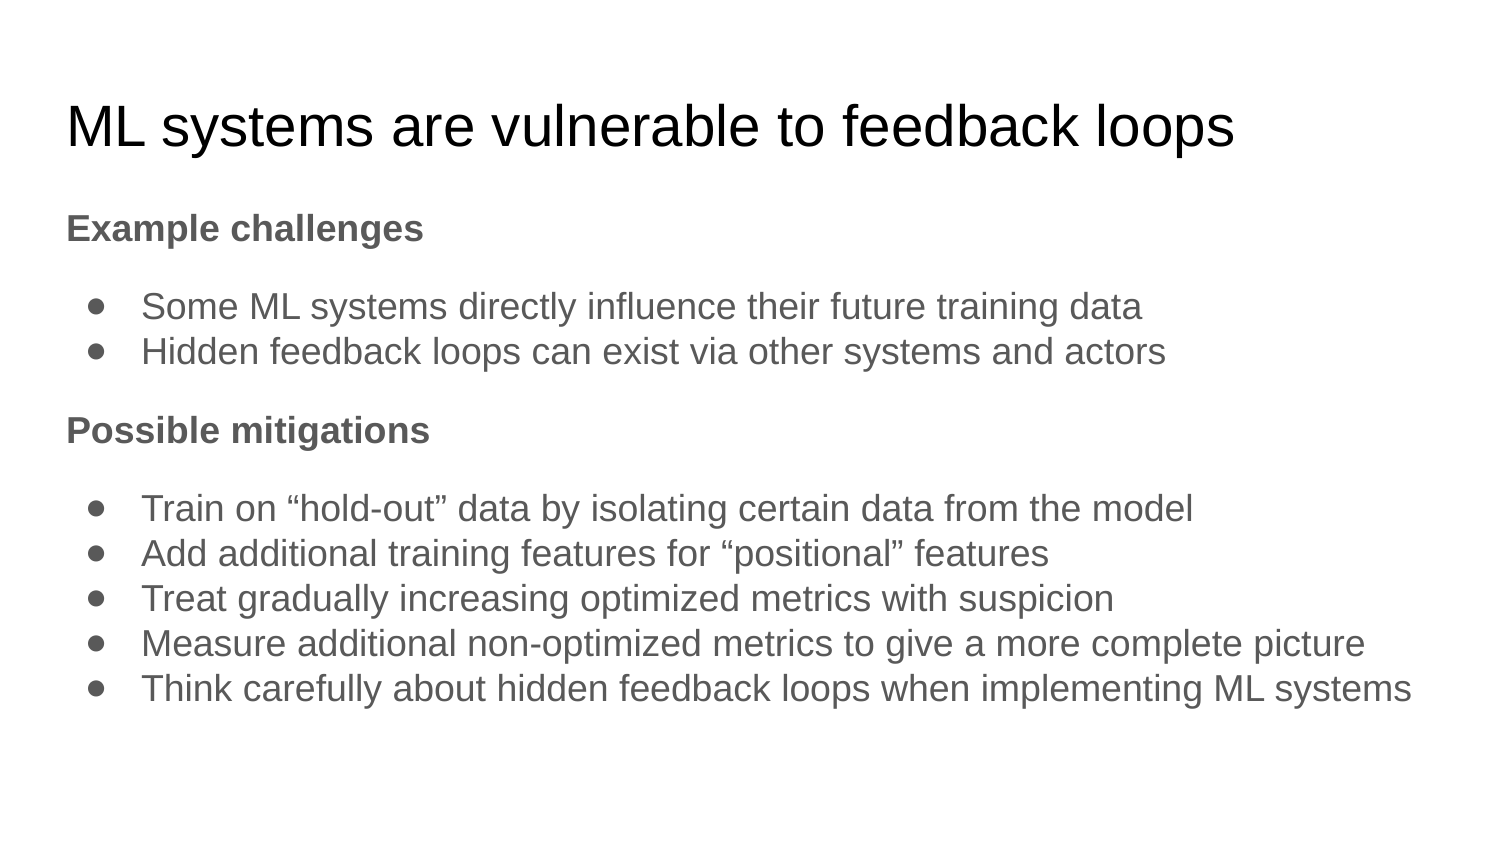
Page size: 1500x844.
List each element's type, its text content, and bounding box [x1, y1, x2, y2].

list Example challenges Some ML systems directly influence their future training data Hidden feedback loops can exist via other systems and actors Possible mitigations Train on “hold-out” data by isolating certain data from the model Add additional training features for “positional” features Treat gradually increasing optimized metrics with suspicion Measure additional non-optimized metrics to give a more complete picture Think carefully about hidden feedback loops when implementing ML systems [51, 189, 1449, 750]
title ML systems are vulnerable to feedback loops [51, 72, 1449, 167]
